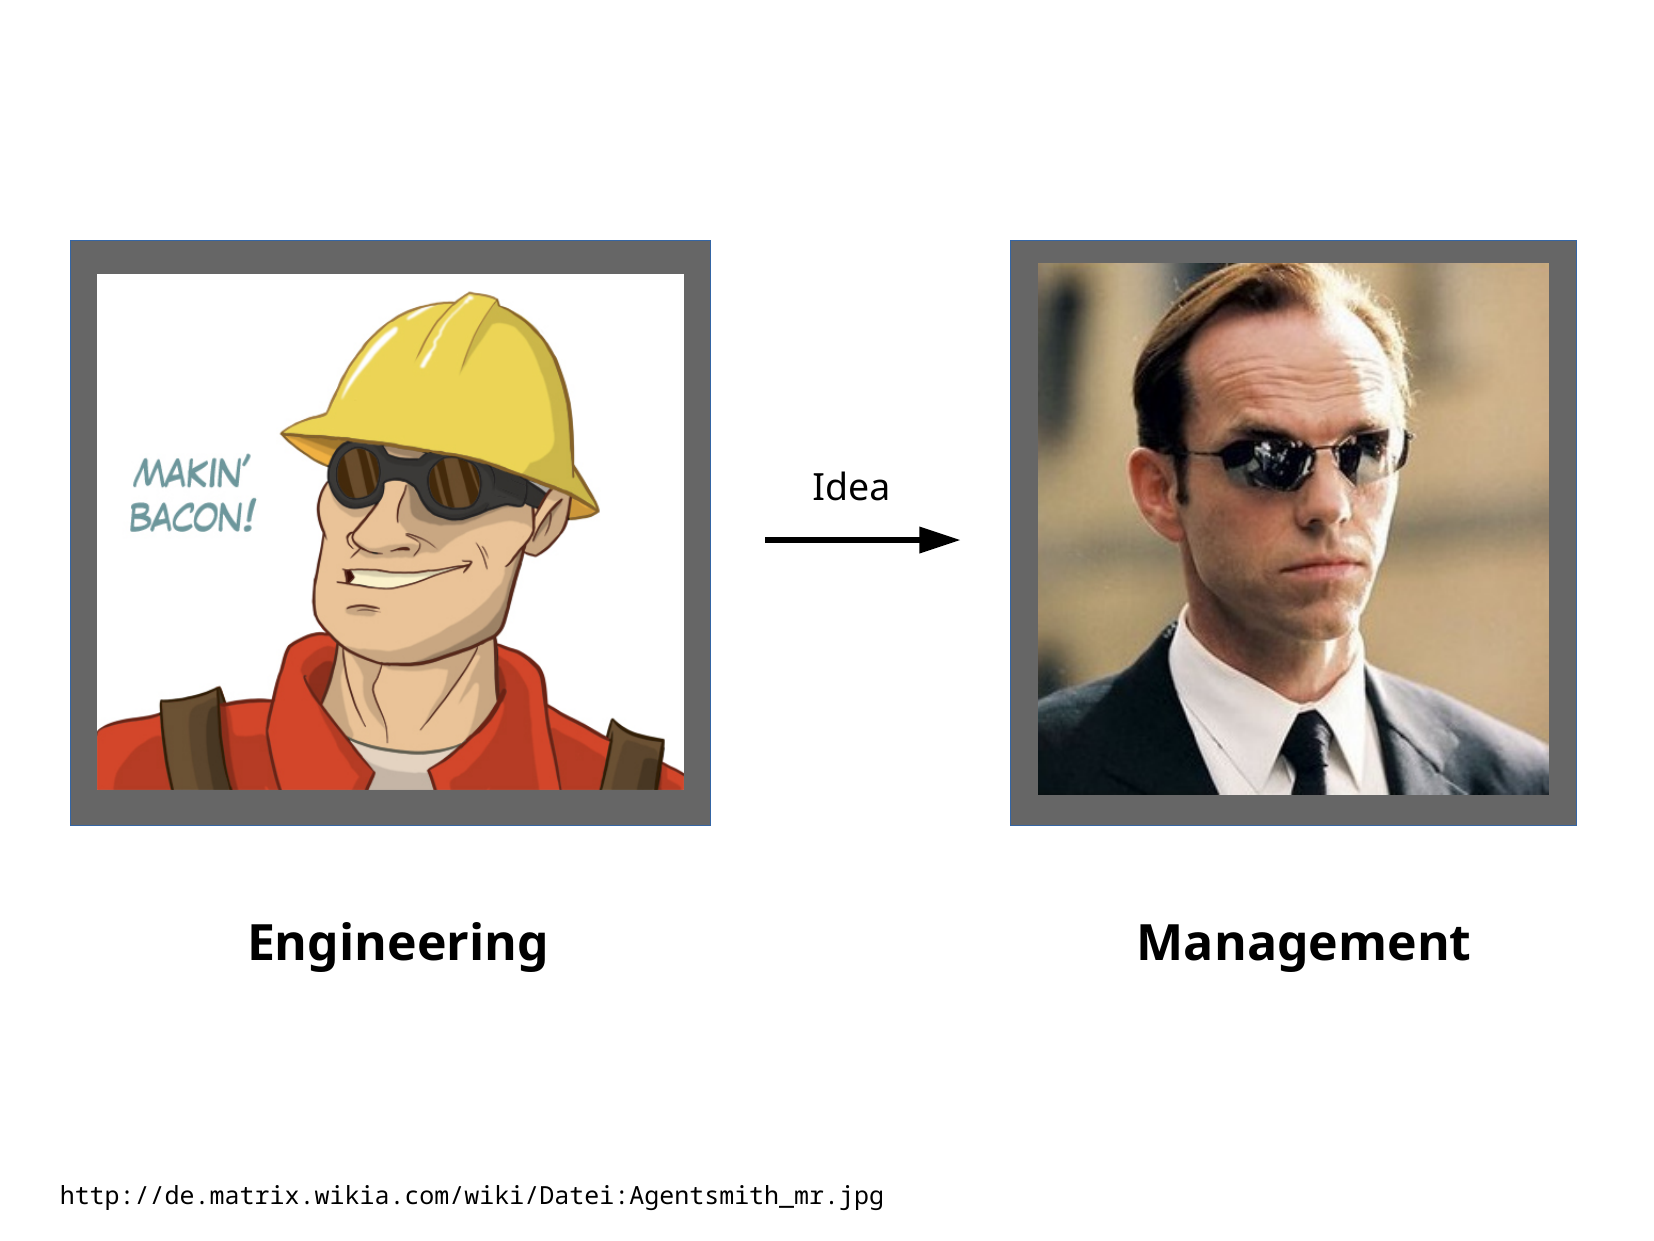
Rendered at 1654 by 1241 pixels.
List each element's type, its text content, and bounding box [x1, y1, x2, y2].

text_box Idea [797, 453, 901, 511]
picture [1038, 263, 1549, 796]
picture [97, 274, 684, 790]
text_box [1010, 240, 1577, 826]
text_box [70, 240, 711, 826]
text_box Engineering [232, 900, 549, 971]
text_box http://de.matrix.wikia.com/wiki/Datei:Agentsmith_mr.jpg [45, 1170, 763, 1210]
text_box Management [1122, 900, 1465, 971]
